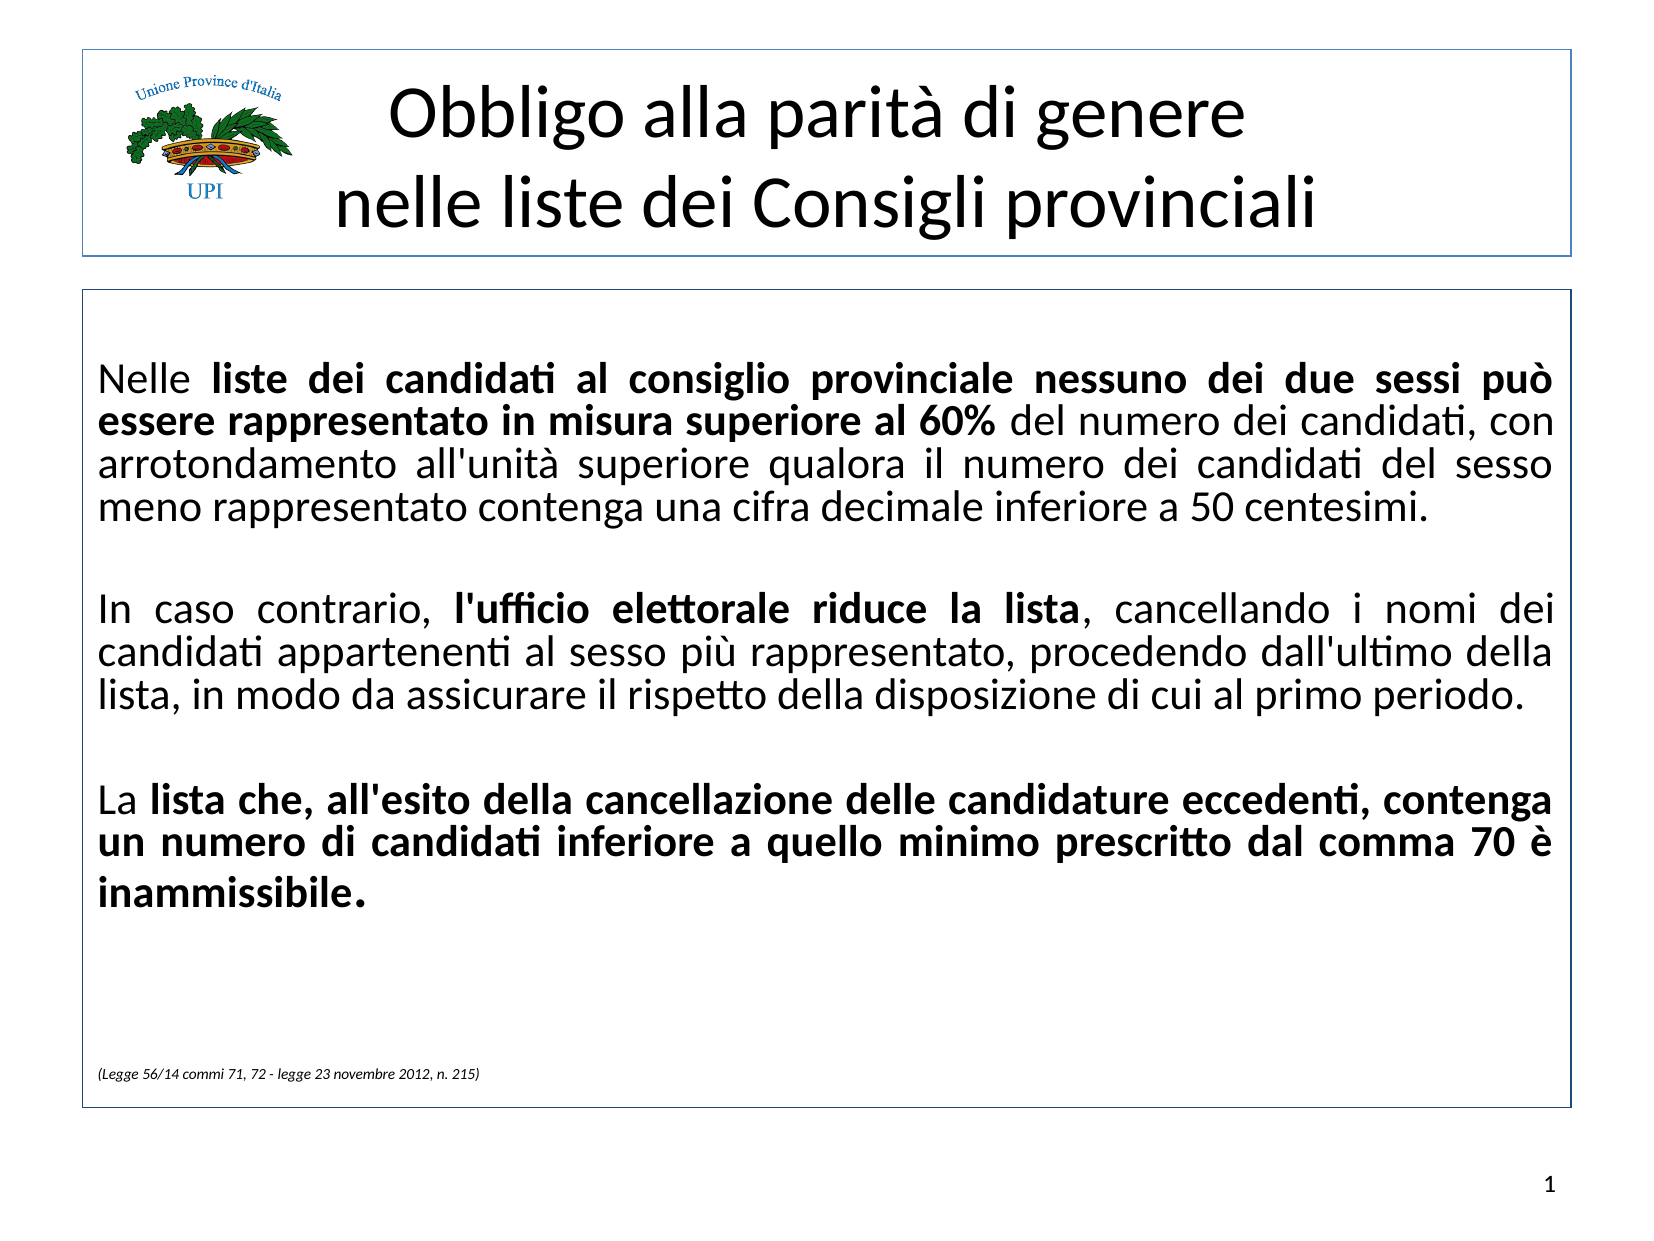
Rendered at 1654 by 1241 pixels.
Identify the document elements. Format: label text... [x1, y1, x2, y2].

text_box <numero> [1184, 1149, 1571, 1216]
picture [123, 73, 295, 202]
list Nelle liste dei candidati al consiglio provinciale nessuno dei due sessi può essere rappresentato in misura superiore al 60% del numero dei candidati, con arrotondamento all'unità superiore qualora il numero dei candidati del sesso meno rappresentato contenga una cifra decimale inferiore a 50 centesimi. In caso contrario, l'ufficio elettorale riduce la lista, cancellando i nomi dei candidati appartenenti al sesso più rappresentato, procedendo dall'ultimo della lista, in modo da assicurare il rispetto della disposizione di cui al primo periodo. La lista che, all'esito della cancellazione delle candidature eccedenti, contenga un numero di candidati inferiore a quello minimo prescritto dal comma 70 è inammissibile. (Legge 56/14 commi 71, 72 - legge 23 novembre 2012, n. 215) [82, 289, 1571, 1108]
title Obbligo alla parità di genere nelle liste dei Consigli provinciali [82, 49, 1571, 257]
